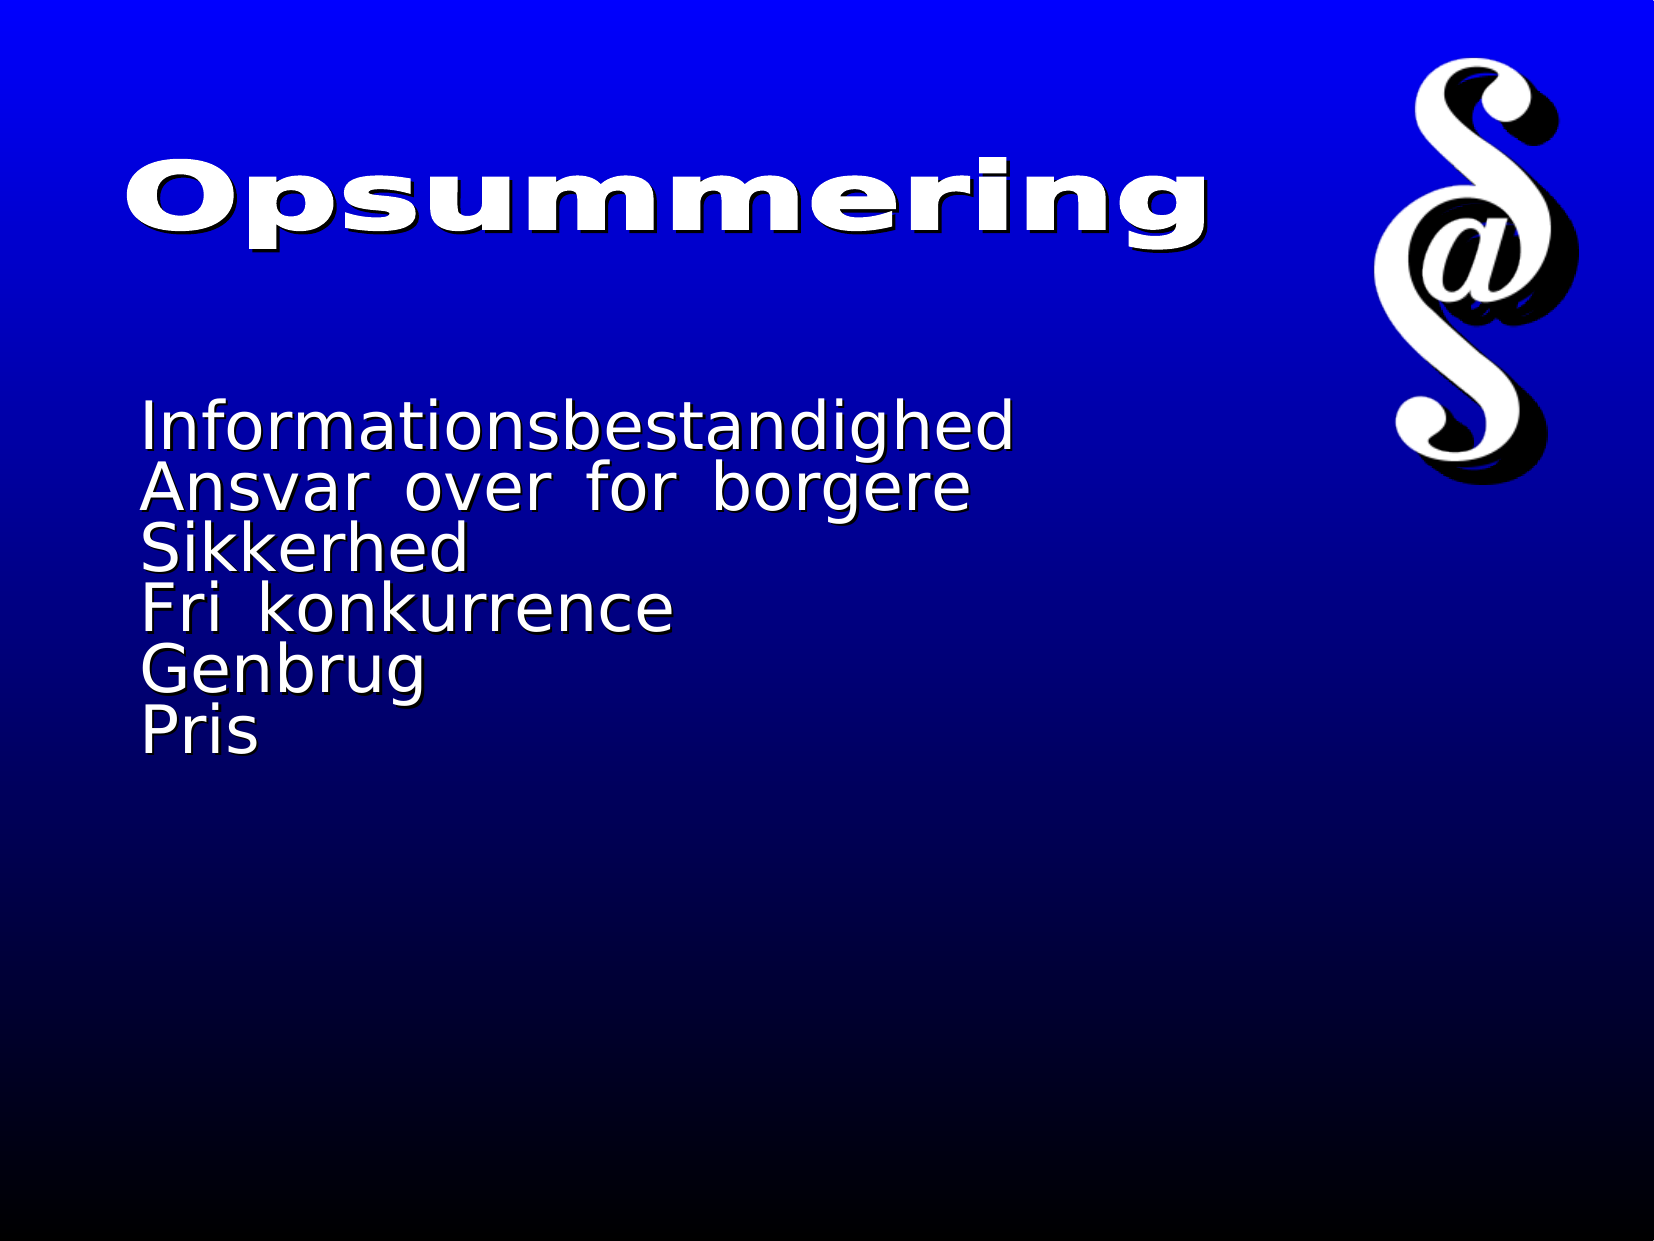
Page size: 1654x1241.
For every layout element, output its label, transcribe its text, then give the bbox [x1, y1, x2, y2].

picture [1357, 44, 1595, 488]
list Informationsbestandighed Ansvar over for borgere Sikkerhed Fri konkurrence Genbrug Pris [121, 403, 1534, 1127]
title Opsummering [121, 102, 1281, 311]
